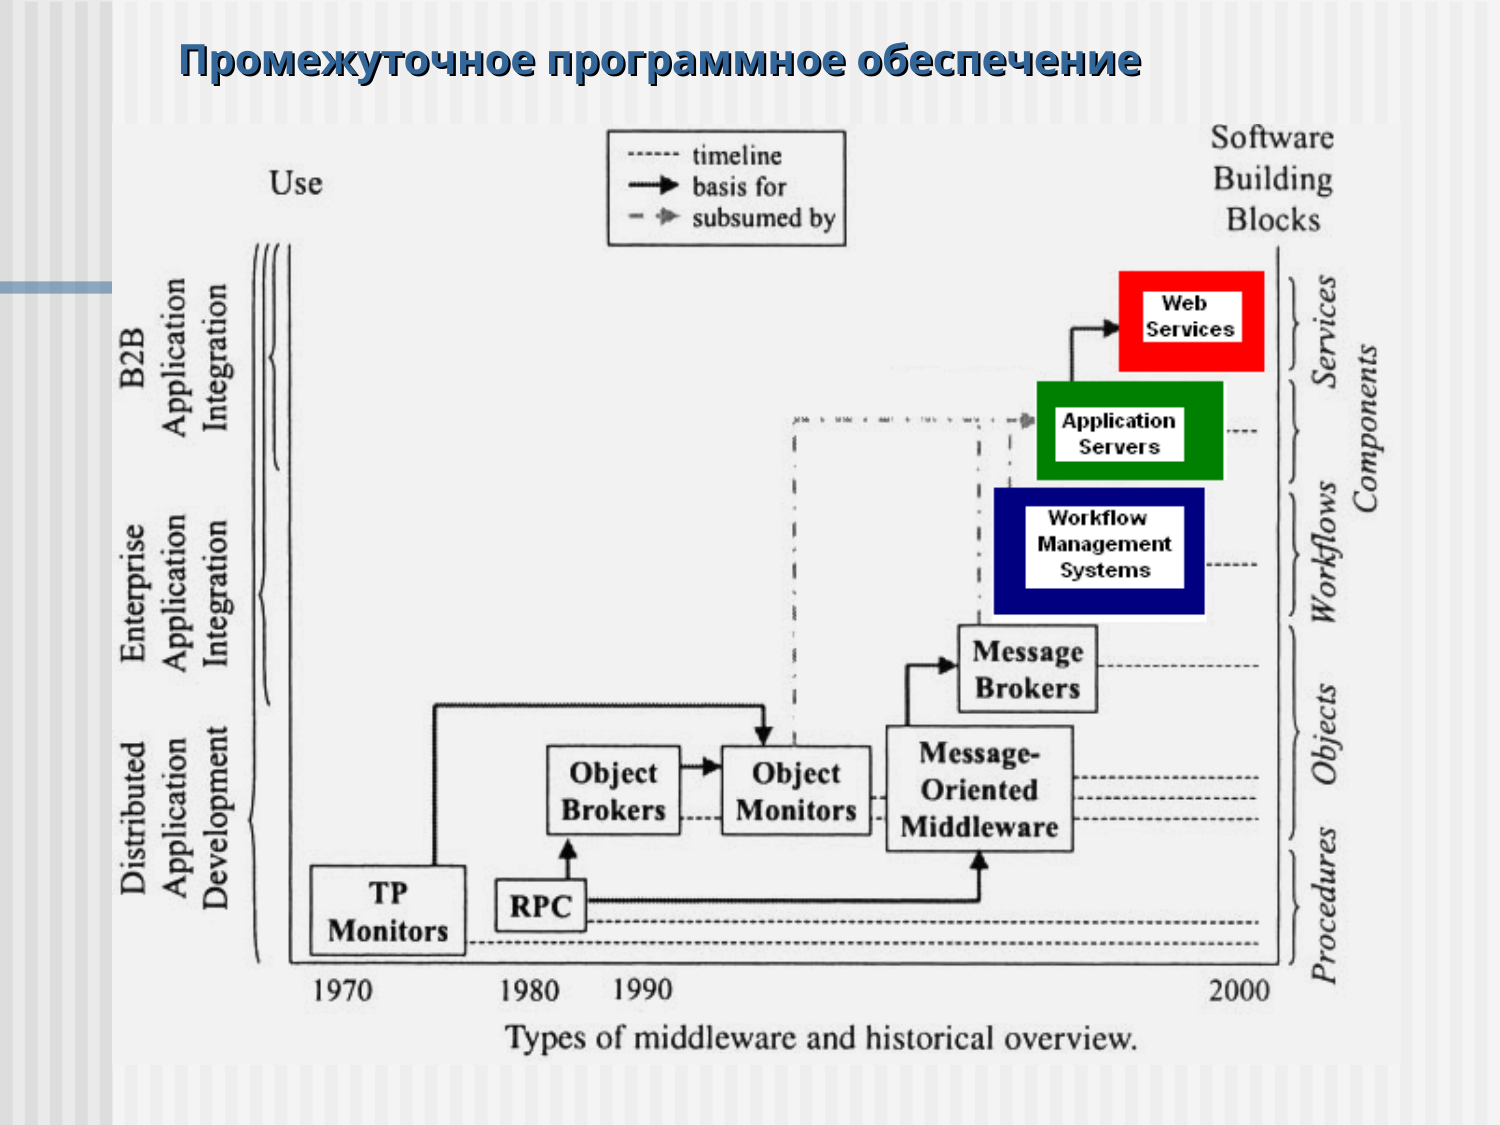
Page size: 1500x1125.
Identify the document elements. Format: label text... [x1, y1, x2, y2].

picture [112, 124, 1401, 1065]
text_box Промежуточное программное обеспечение [162, 24, 1400, 91]
